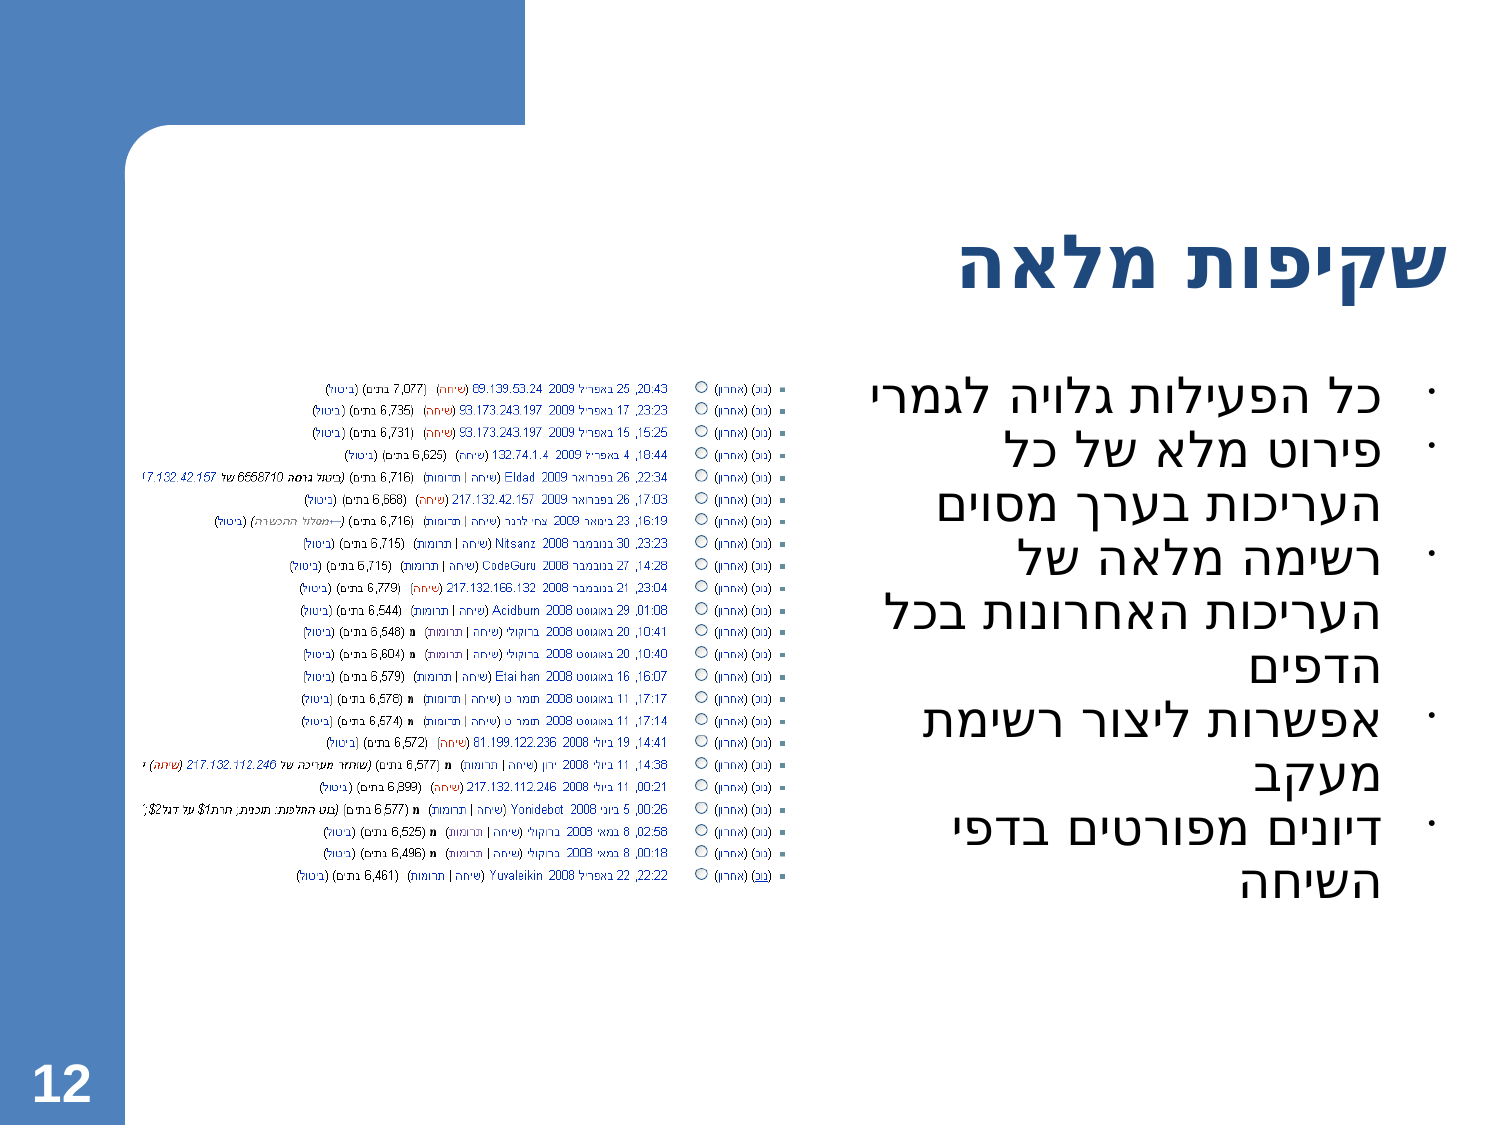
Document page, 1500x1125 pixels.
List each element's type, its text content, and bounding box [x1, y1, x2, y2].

picture [143, 374, 788, 884]
list כל הפעילות גלויה לגמרי פירוט מלא של כל העריכות בערך מסוים רשימה מלאה של העריכות האחרונות בכל הדפים אפשרות ליצור רשימת מעקב דיונים מפורטים בדפי השיחה [825, 362, 1469, 976]
title שקיפות מלאה [150, 125, 1463, 313]
slide_number <number> [13, 363, 111, 1121]
